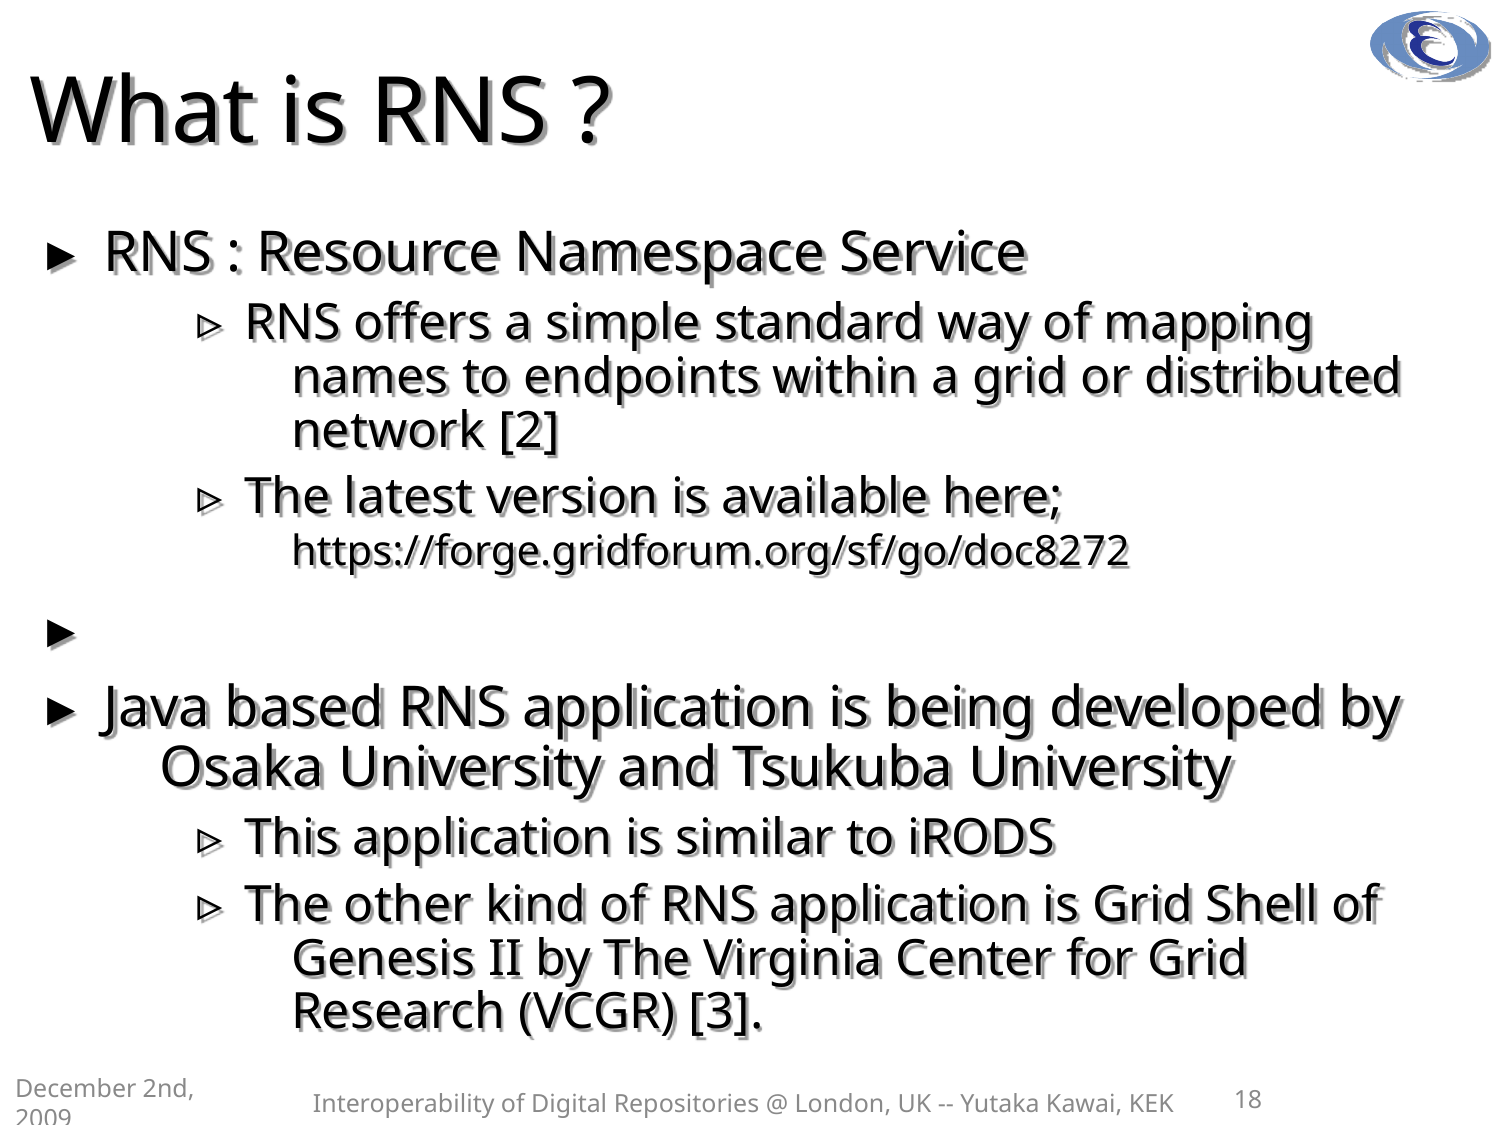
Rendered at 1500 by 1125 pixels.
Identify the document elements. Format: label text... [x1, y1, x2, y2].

title What is RNS ? [0, 0, 1500, 210]
list RNS : Resource Namespace Service RNS offers a simple standard way of mapping names to endpoints within a grid or distributed network [2] The latest version is available here; https://forge.gridforum.org/sf/go/doc8272 Java based RNS application is being developed by Osaka University and Tsukuba University This application is similar to iRODS The other kind of RNS application is Grid Shell of Genesis II by The Virginia Center for Grid Research (VCGR) [3]. [0, 210, 1500, 1065]
text_box 18 [1218, 1065, 1500, 1125]
text_box December 2nd, 2009 [0, 1065, 269, 1125]
text_box Interoperability of Digital Repositories @ London, UK -- Yutaka Kawai, KEK [269, 1065, 1218, 1125]
